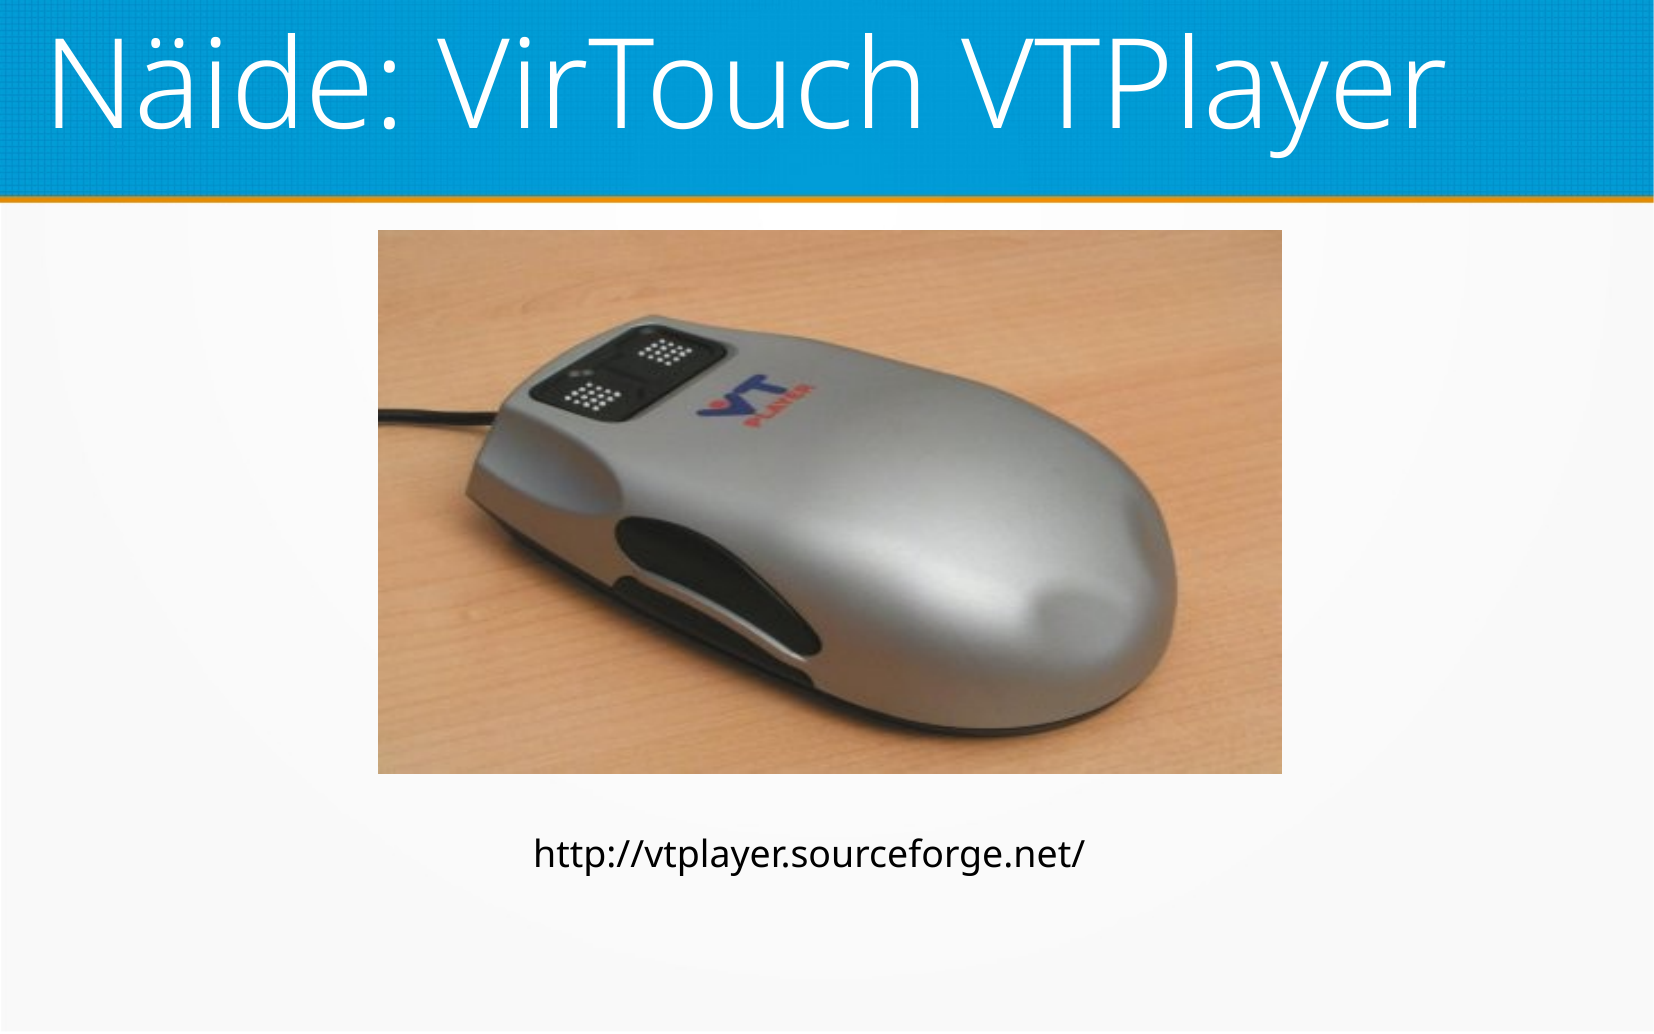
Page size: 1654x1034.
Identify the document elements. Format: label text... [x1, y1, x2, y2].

text_box http://vtplayer.sourceforge.net/ [527, 824, 1149, 881]
picture [0, 195, 1654, 1034]
title Näide: VirTouch VTPlayer [43, 0, 1619, 166]
